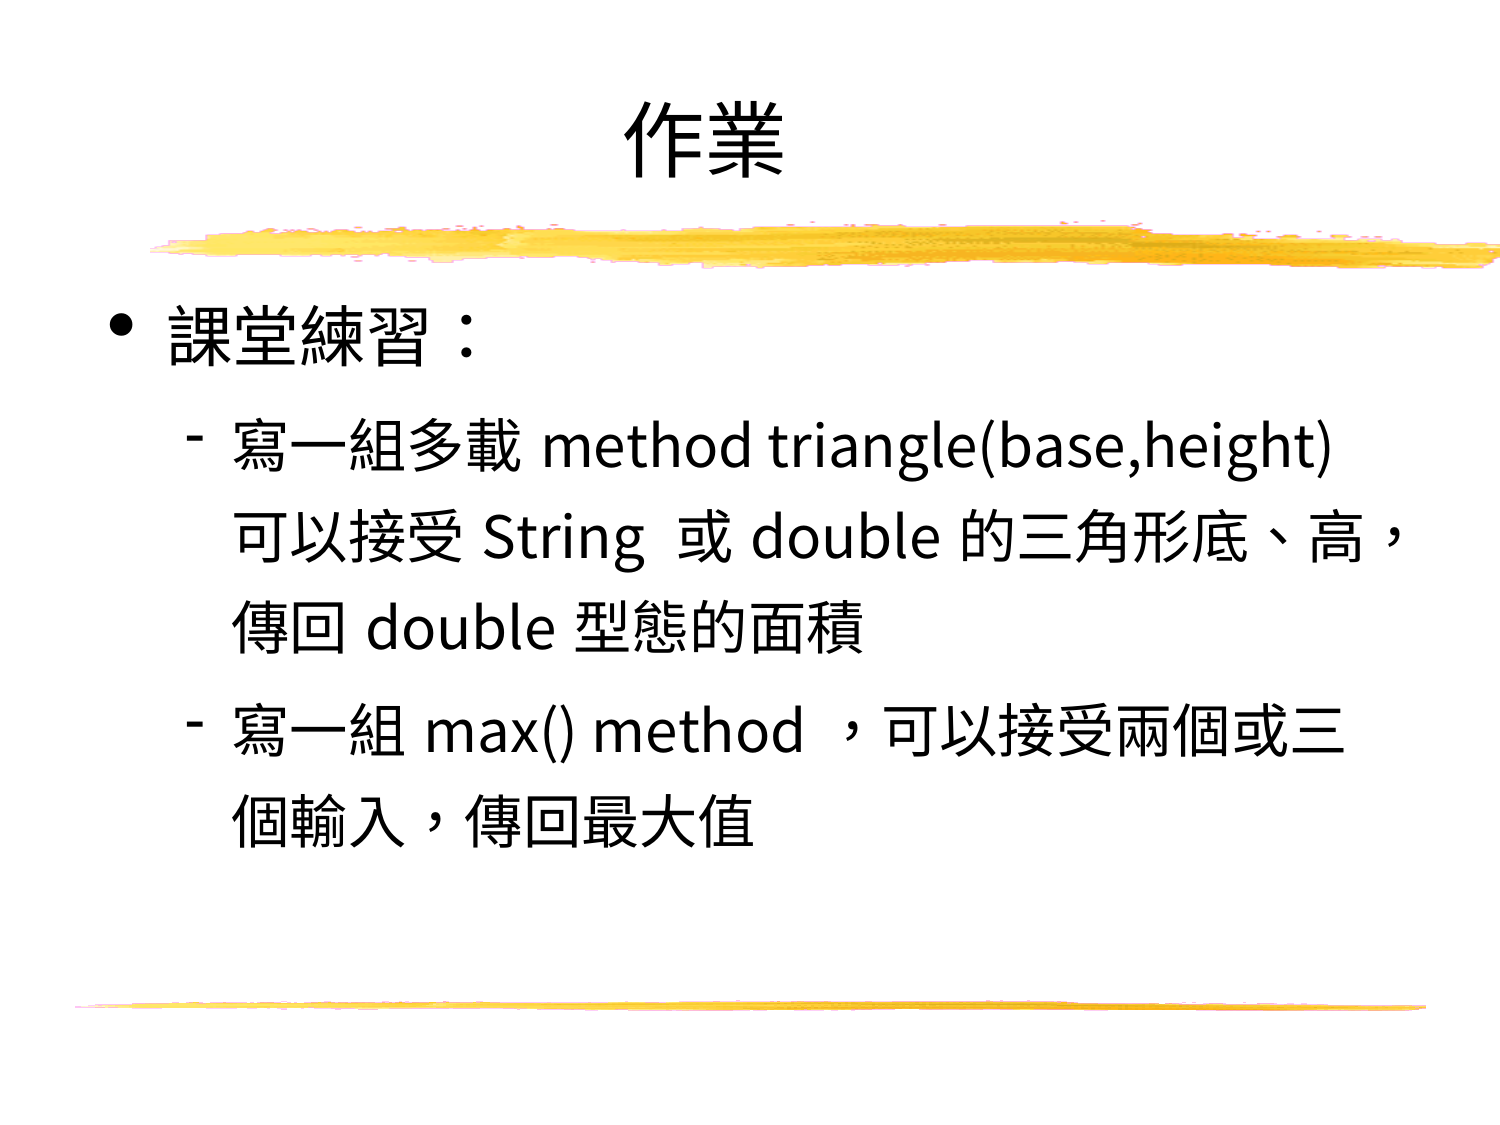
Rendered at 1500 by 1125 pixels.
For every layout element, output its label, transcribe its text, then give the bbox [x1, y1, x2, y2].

picture [75, 999, 1426, 1013]
list 課堂練習： 寫一組多載method triangle(base,height)可以接受String 或double的三角形底、高，傳回double型態的面積 寫一組max() method，可以接受兩個或三個輸入，傳回最大值 [110, 276, 1386, 952]
title 作業 [66, 35, 1342, 225]
picture [150, 215, 1500, 279]
